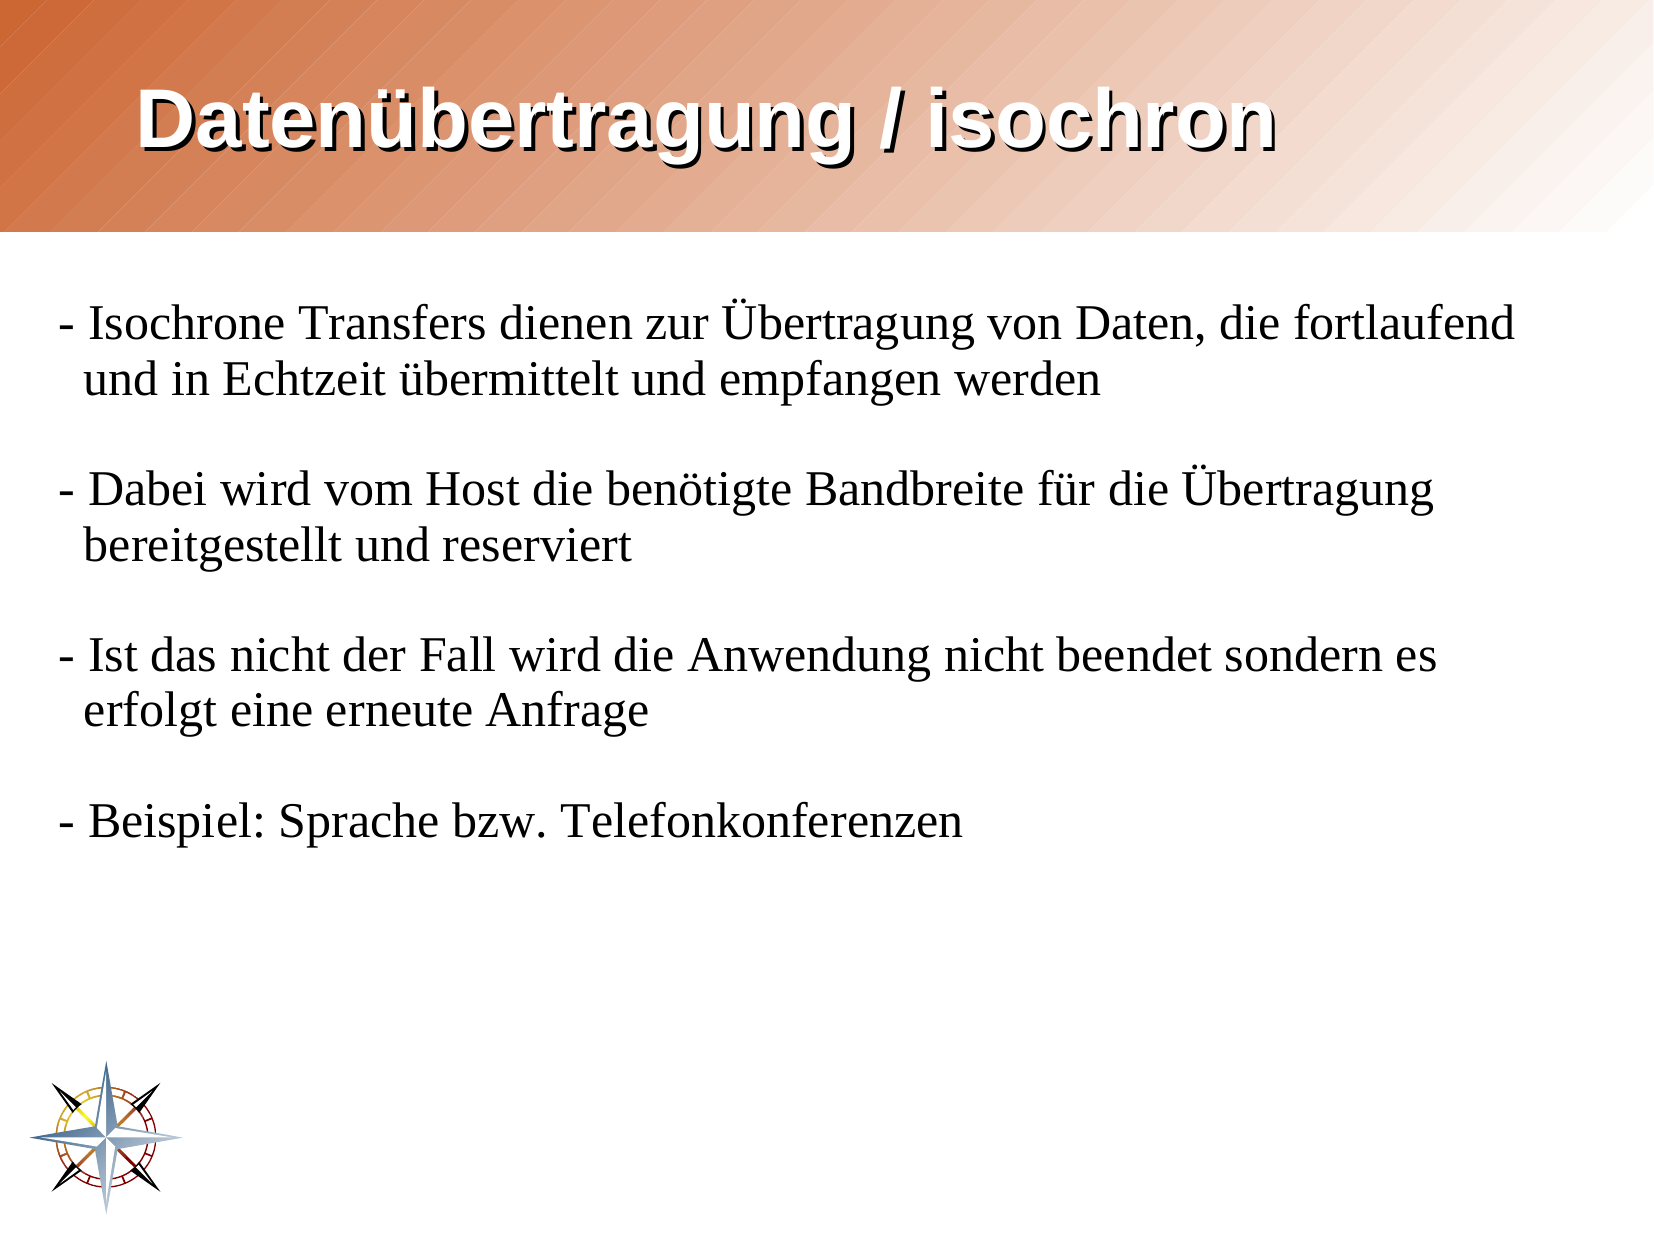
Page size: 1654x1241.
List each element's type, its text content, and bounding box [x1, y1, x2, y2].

title Datenübertragung / isochron [135, 0, 1422, 238]
text_box - Isochrone Transfers dienen zur Übertragung von Daten, die fortlaufend und in Echtzeit übermittelt und empfangen werden - Dabei wird vom Host die benötigte Bandbreite für die Übertragung bereitgestellt und reserviert - Ist das nicht der Fall wird die Anwendung nicht beendet sondern es erfolgt eine erneute Anfrage - Beispiel: Sprache bzw. Telefonkonferenzen [59, 295, 1536, 1064]
